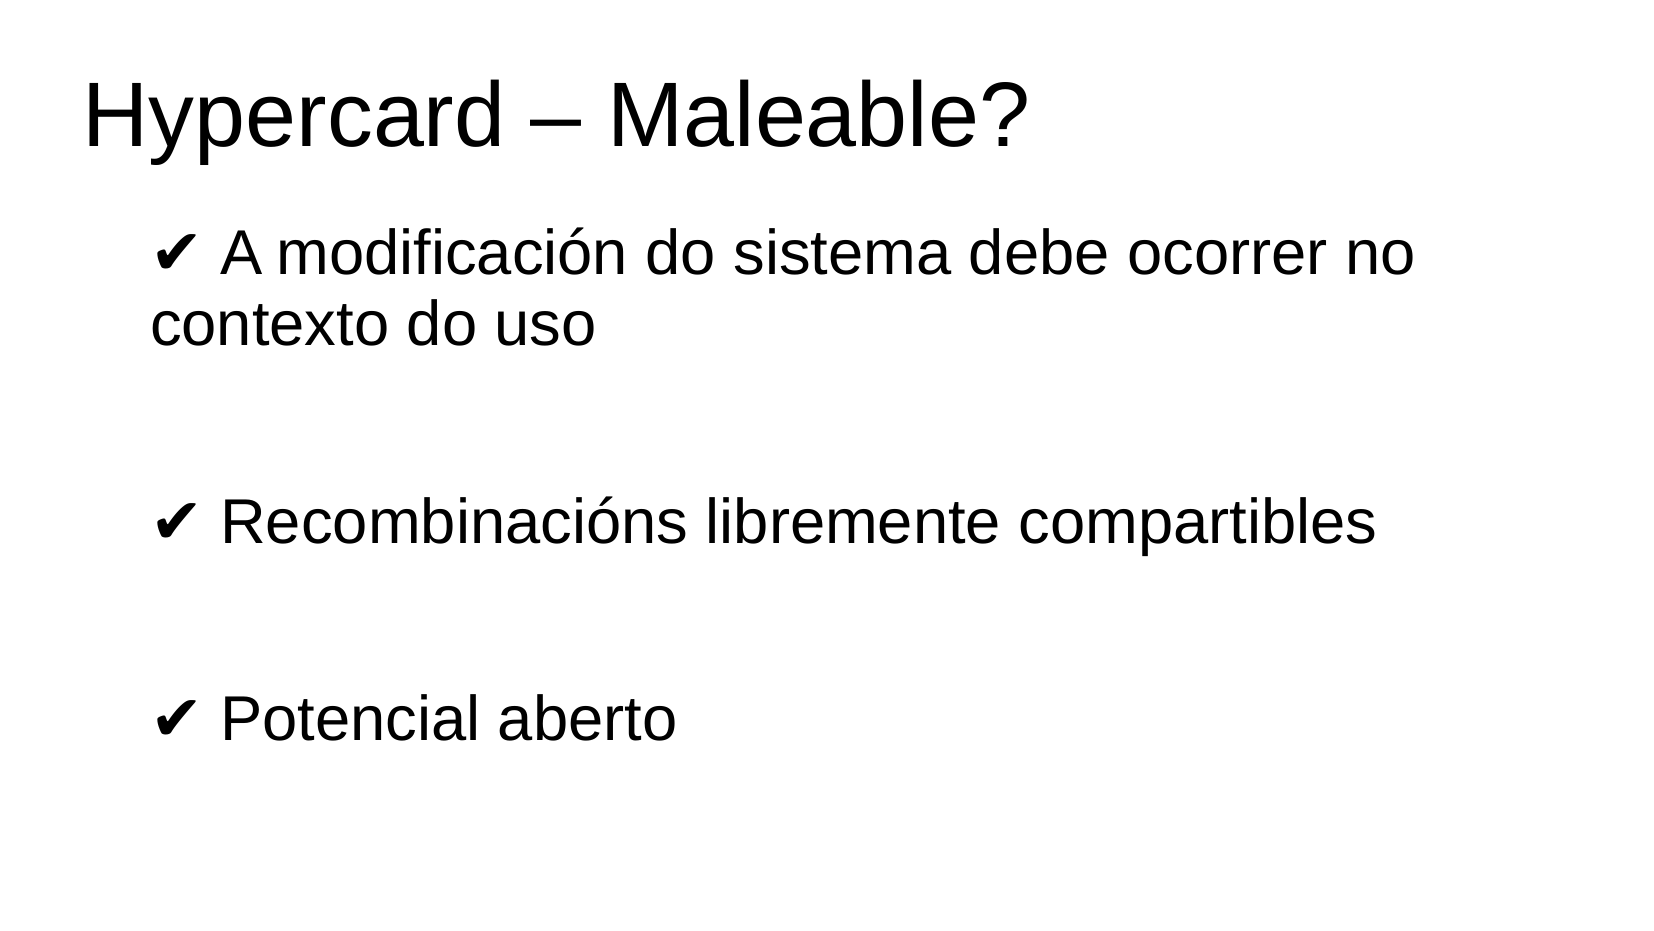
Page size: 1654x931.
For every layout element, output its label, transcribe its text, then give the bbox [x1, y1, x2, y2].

list ✔ A modificación do sistema debe ocorrer no contexto do uso ✔ Recombinacións libremente compartibles ✔ Potencial aberto [82, 217, 1571, 758]
title Hypercard – Maleable? [82, 37, 1571, 193]
